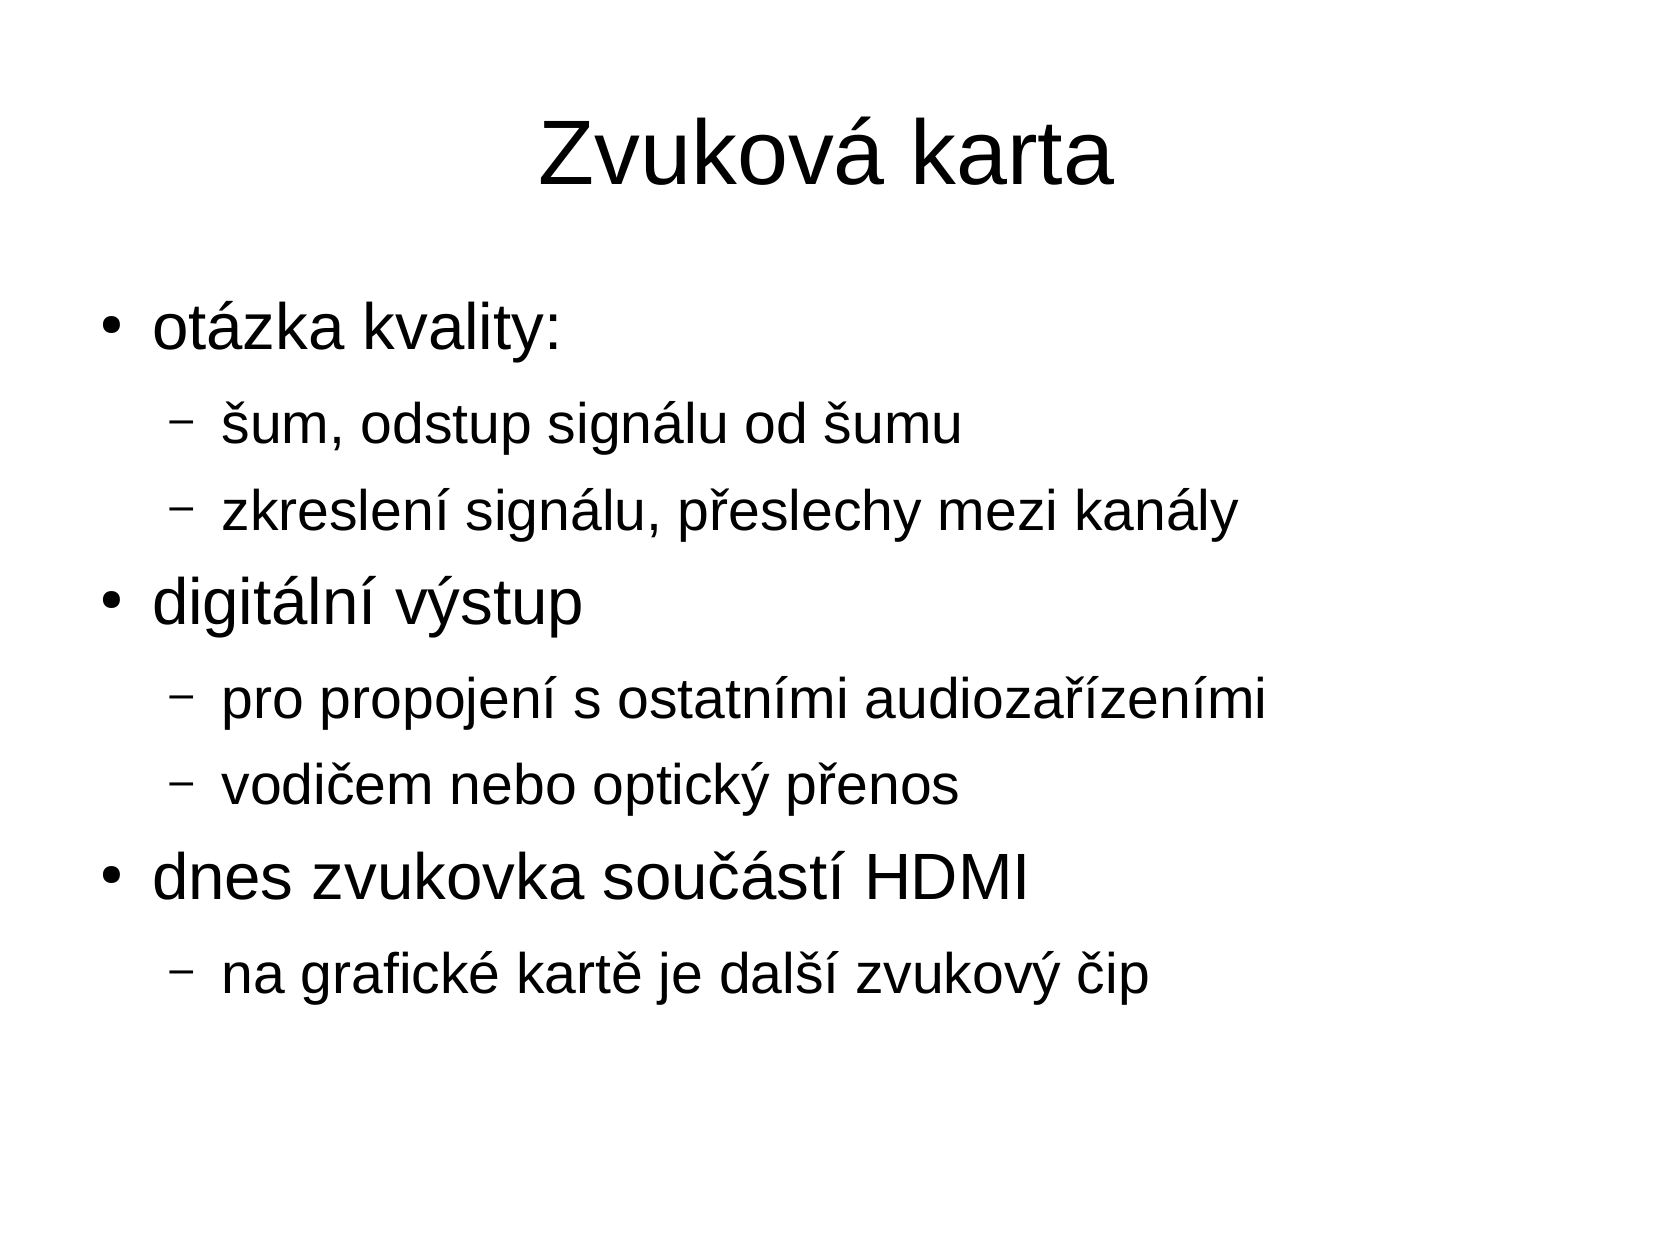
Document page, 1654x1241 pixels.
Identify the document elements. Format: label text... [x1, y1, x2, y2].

list otázka kvality: šum, odstup signálu od šumu zkreslení signálu, přeslechy mezi kanály digitální výstup pro propojení s ostatními audiozařízeními vodičem nebo optický přenos dnes zvukovka součástí HDMI na grafické kartě je další zvukový čip [82, 290, 1571, 1010]
title Zvuková karta [82, 49, 1571, 257]
